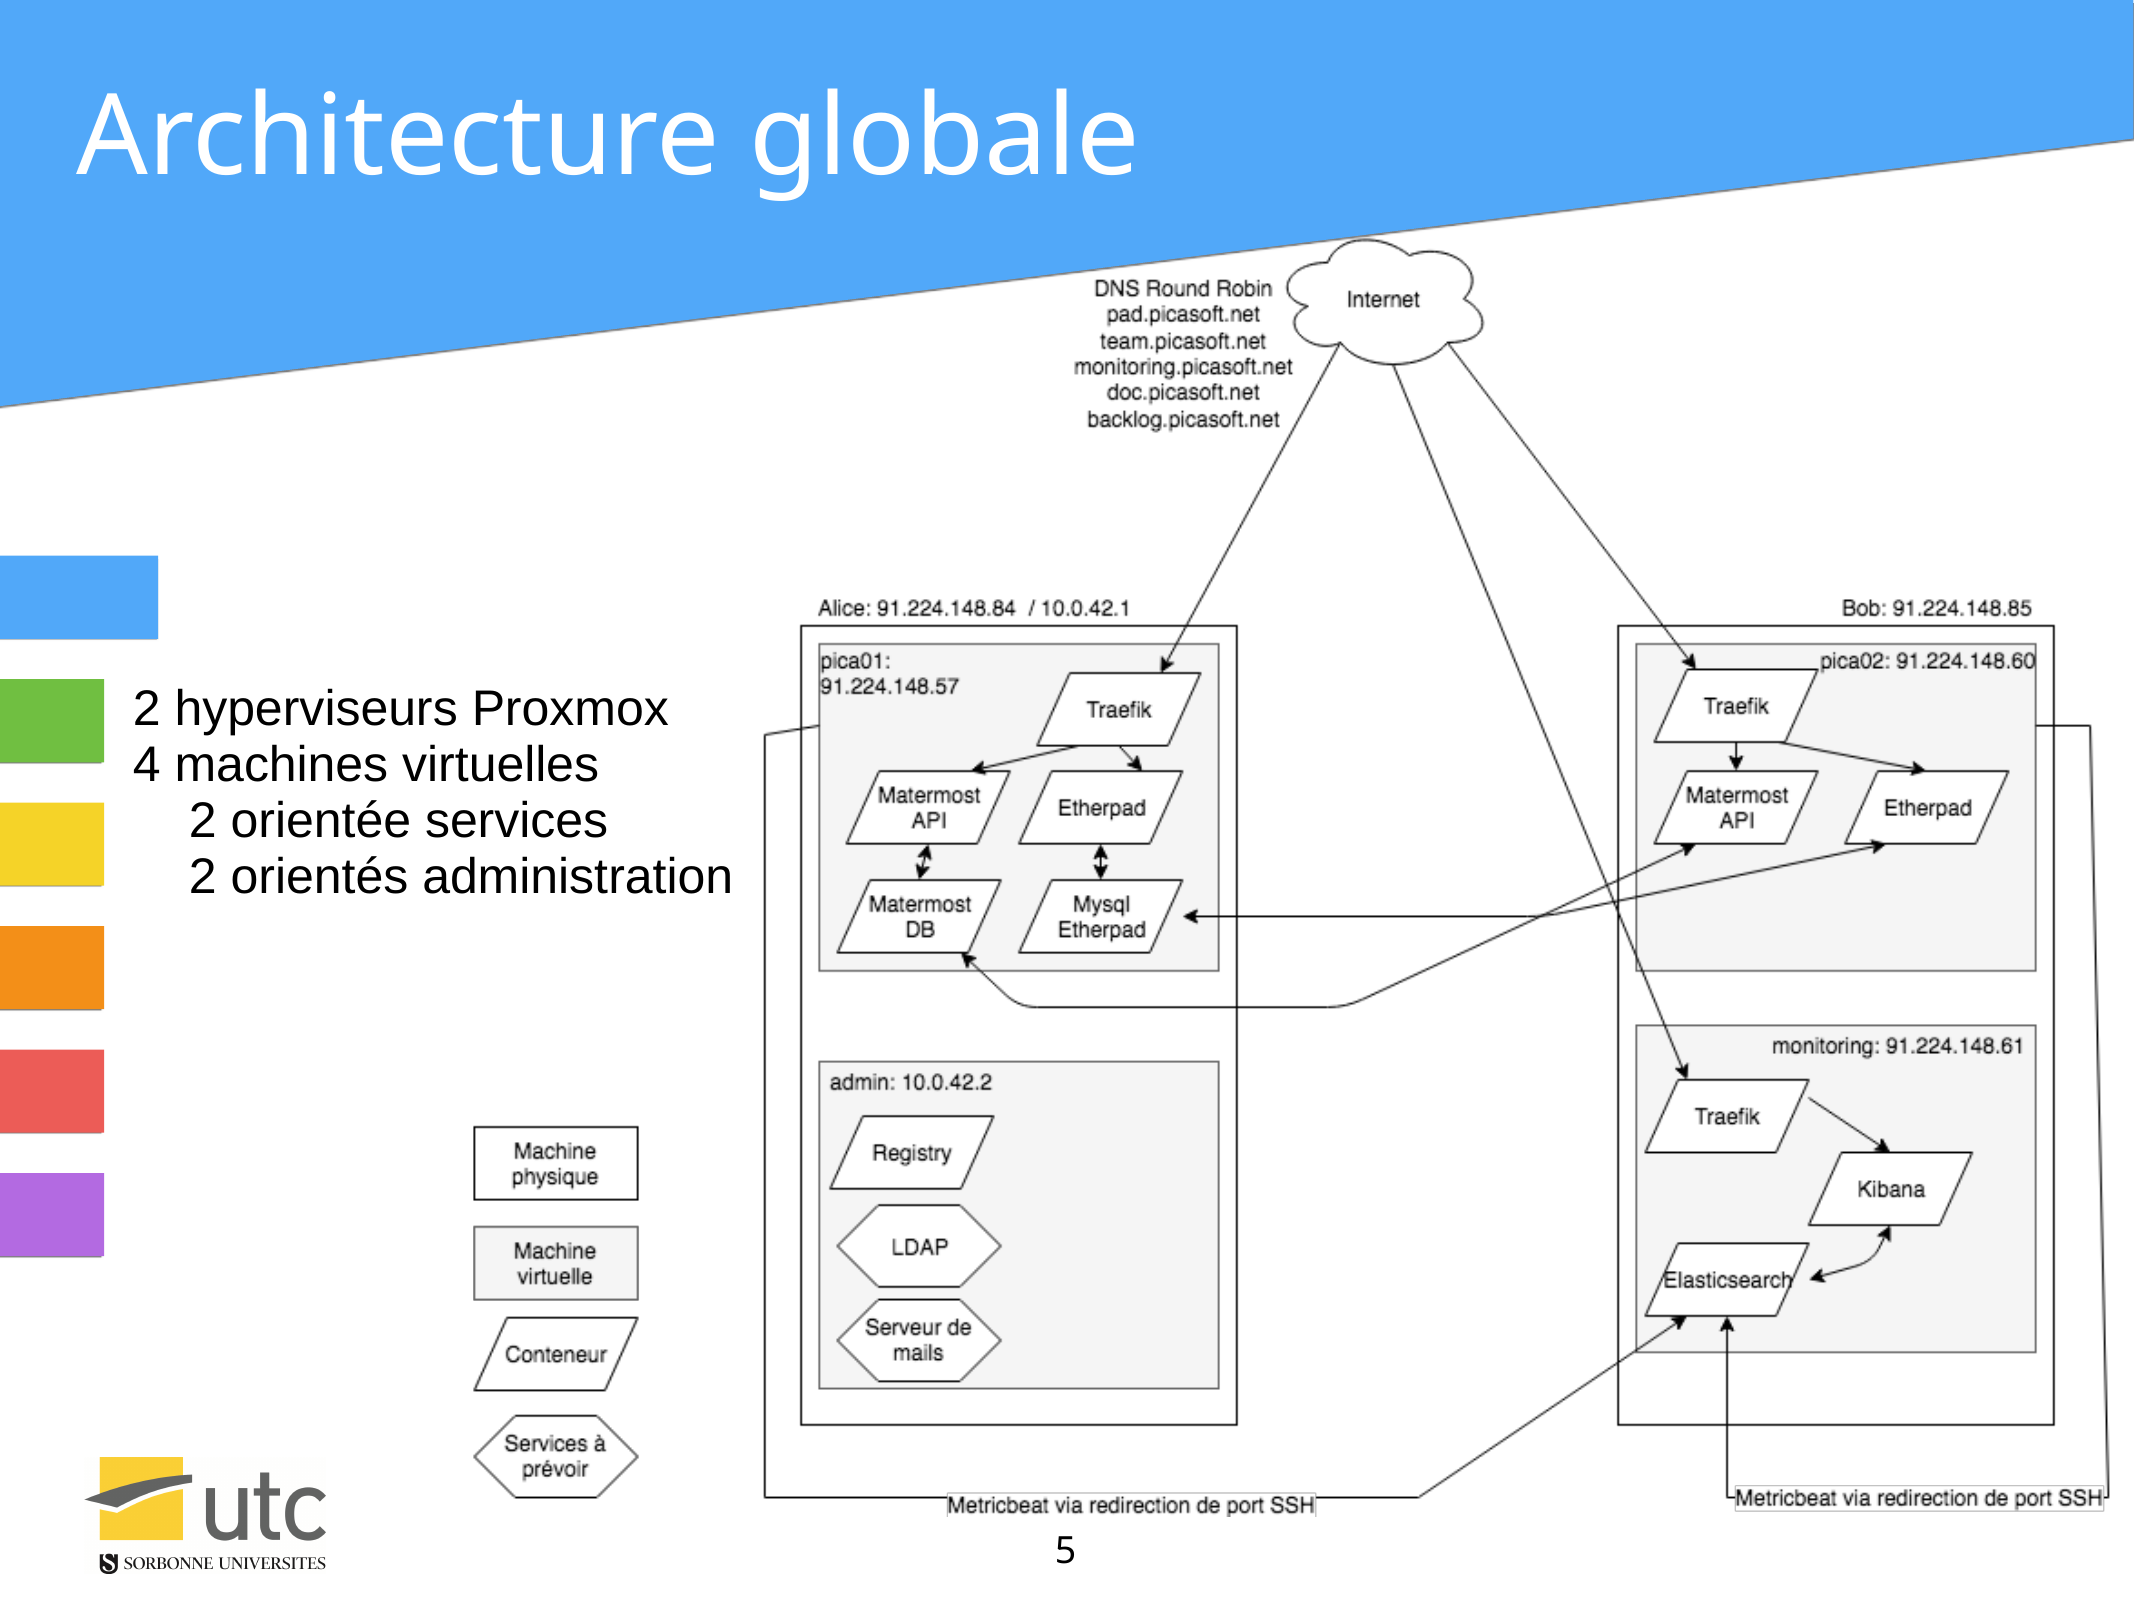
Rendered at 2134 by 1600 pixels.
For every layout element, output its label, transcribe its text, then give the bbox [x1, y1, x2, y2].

picture [84, 1457, 326, 1574]
text_box 2 hyperviseurs Proxmox 4 machines virtuelles 2 orientée services 2 orientés administration [118, 673, 792, 912]
slide_number <numéro> [1035, 1517, 1097, 1579]
title Architecture globale [0, 0, 1243, 307]
picture [472, 224, 2126, 1517]
